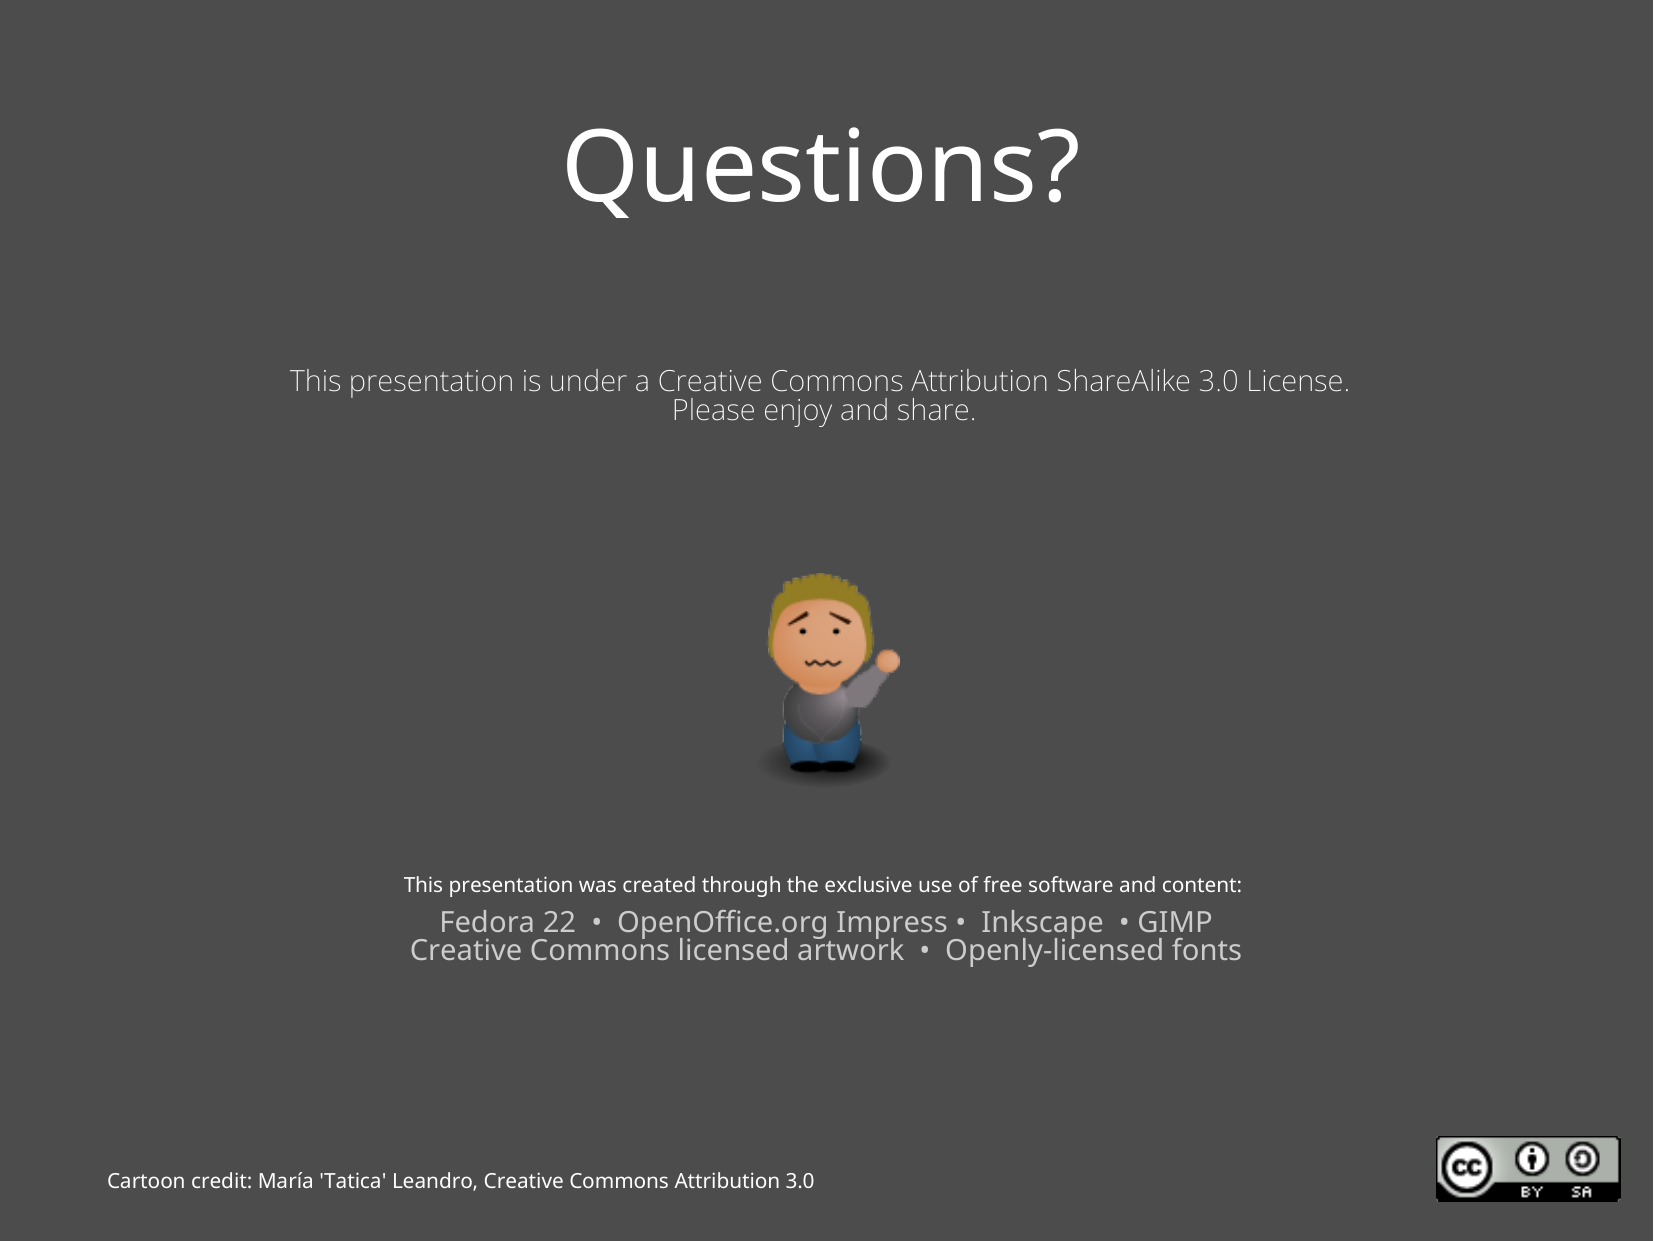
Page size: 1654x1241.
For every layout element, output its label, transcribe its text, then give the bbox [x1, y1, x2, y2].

title Questions? [71, 41, 1572, 304]
text_box Cartoon credit: María 'Tatica' Leandro, Creative Commons Attribution 3.0 [107, 1153, 1653, 1212]
text_box This presentation is under a Creative Commons Attribution ShareAlike 3.0 License. Please enjoy and share. [47, 358, 1601, 436]
title Fedora 22 • OpenOffice.org Impress • Inkscape • GIMP Creative Commons licensed artwork • Openly-licensed fonts [76, 894, 1577, 983]
picture [756, 573, 900, 789]
picture [1436, 1136, 1621, 1202]
title This presentation was created through the exclusive use of free software and content: [73, 835, 1574, 937]
